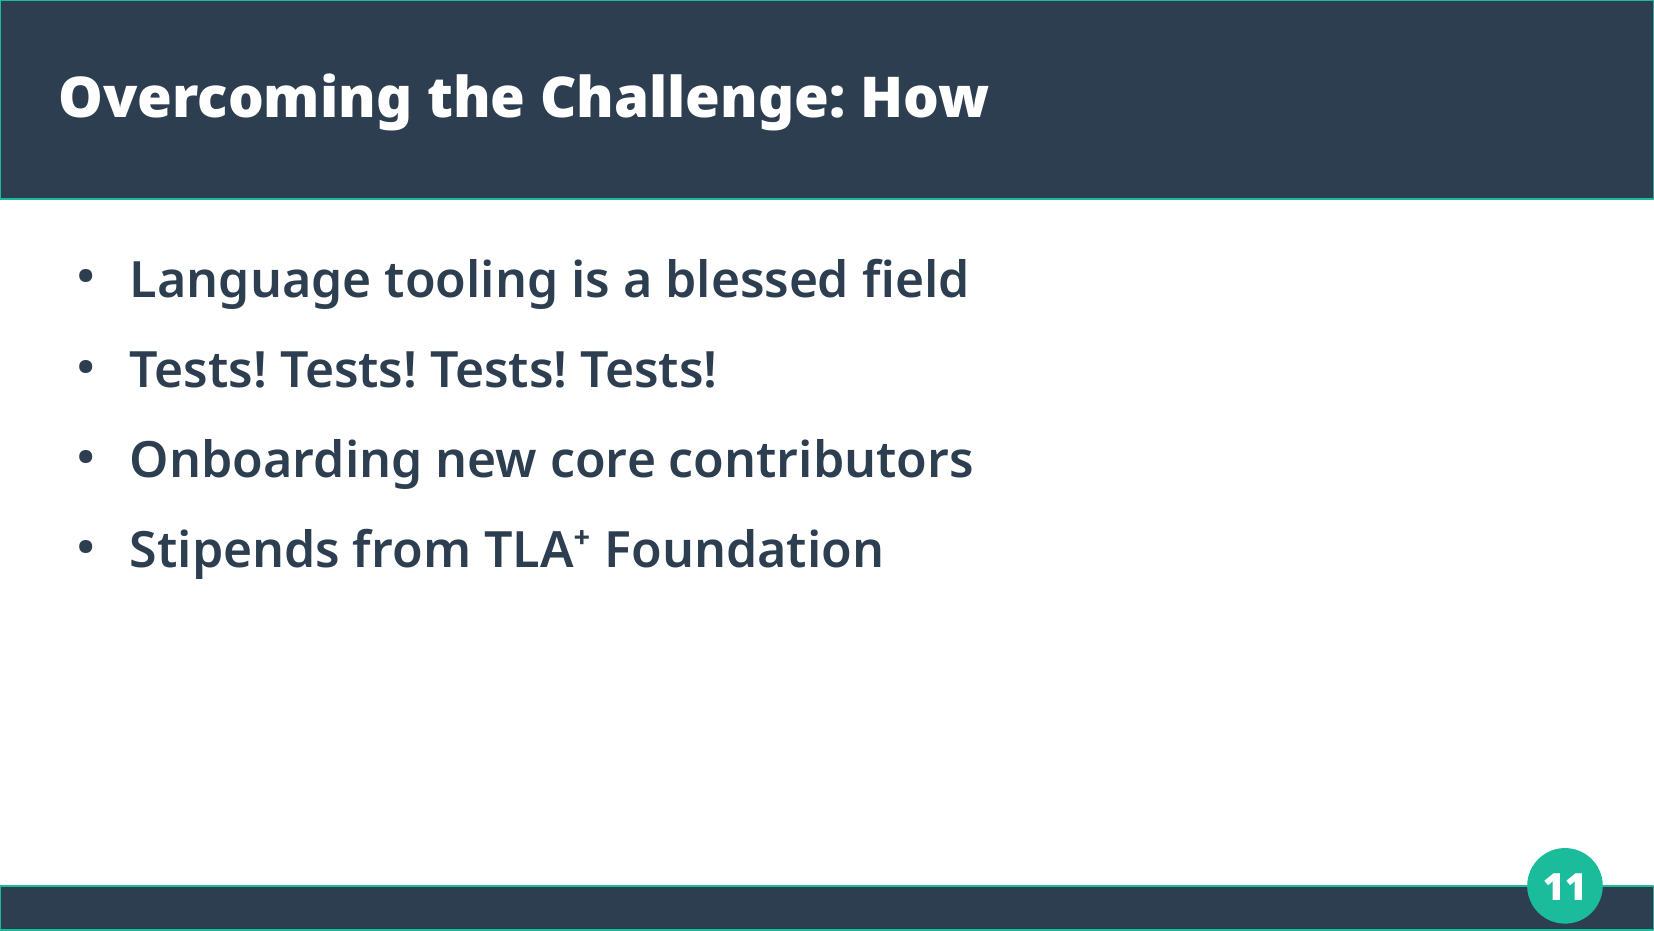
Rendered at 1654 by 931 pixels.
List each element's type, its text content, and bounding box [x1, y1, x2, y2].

list Language tooling is a blessed field Tests! Tests! Tests! Tests! Onboarding new core contributors Stipends from TLA⁺ Foundation [59, 243, 1595, 864]
title Overcoming the Challenge: How [59, 37, 1595, 155]
